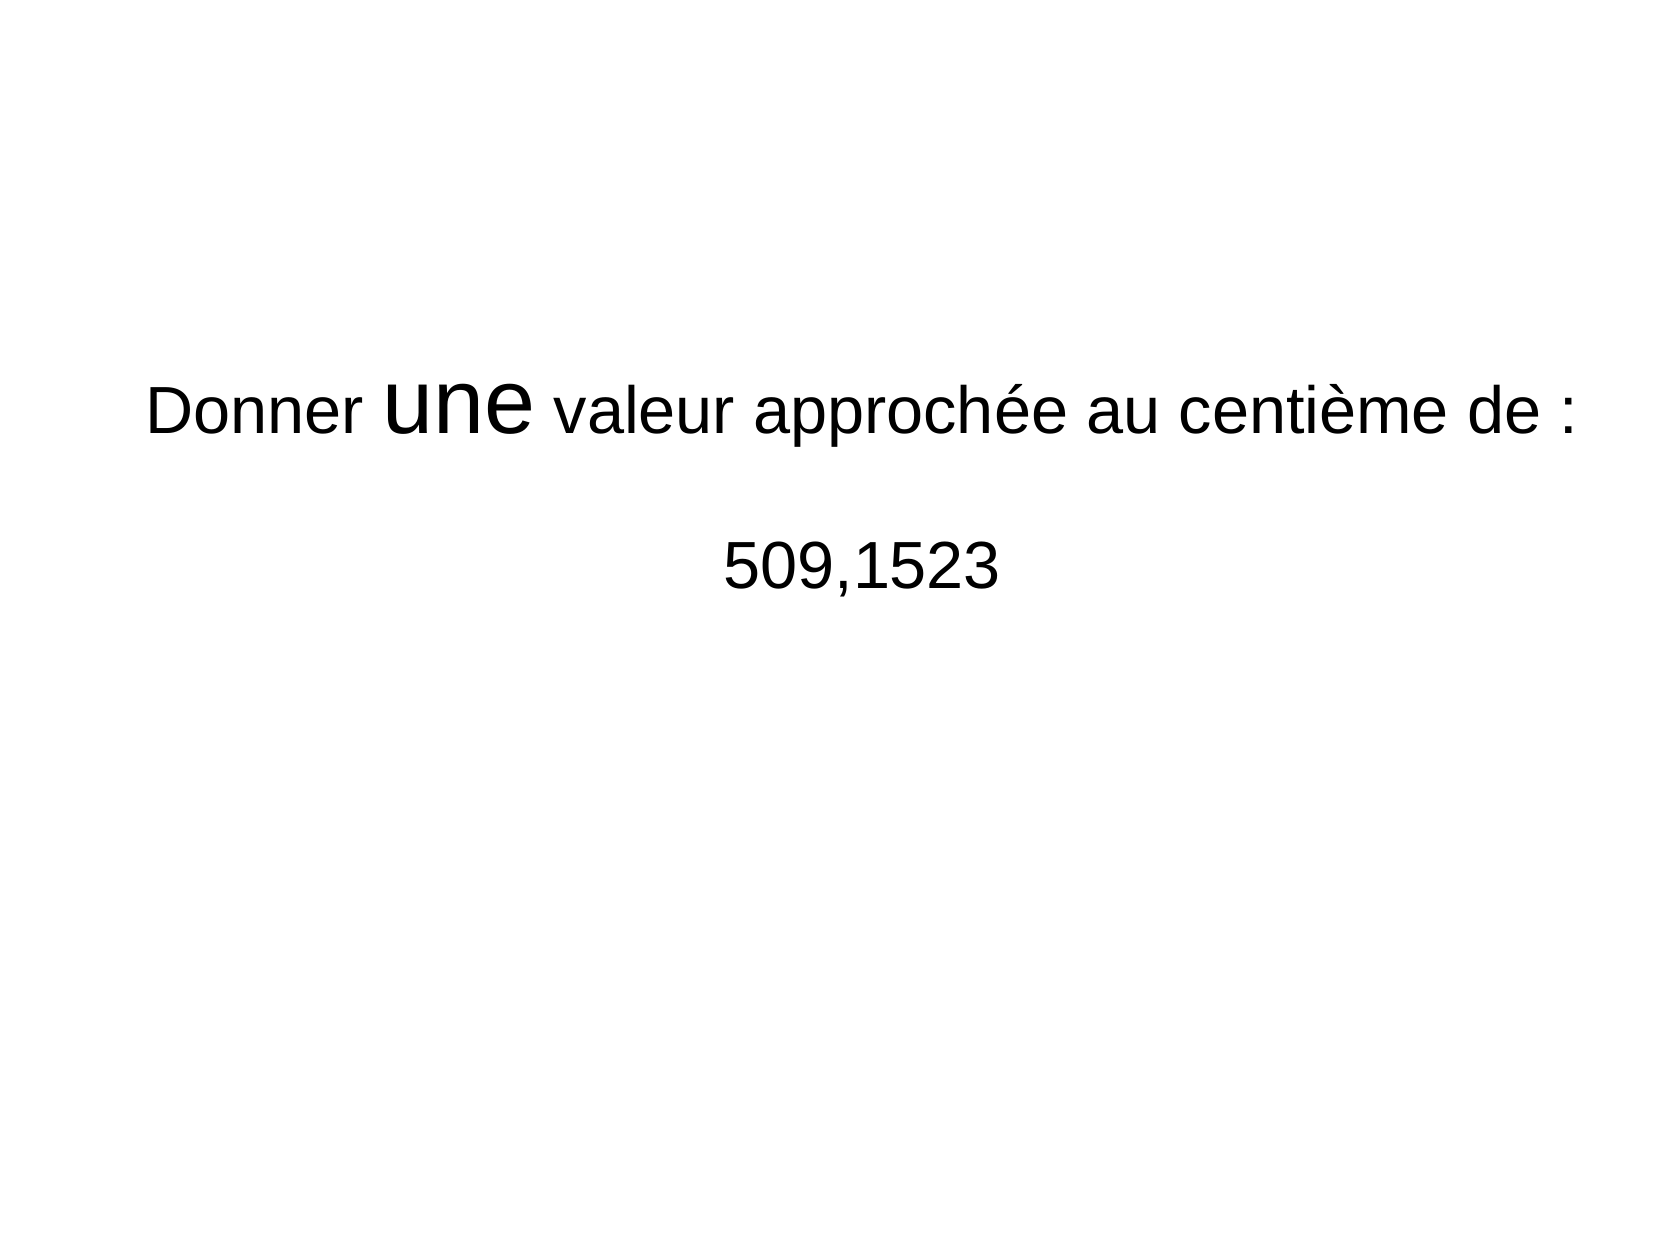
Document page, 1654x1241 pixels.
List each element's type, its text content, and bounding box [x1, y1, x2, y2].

subtitle Donner une valeur approchée au centième de : 509,1523 [118, 67, 1607, 886]
